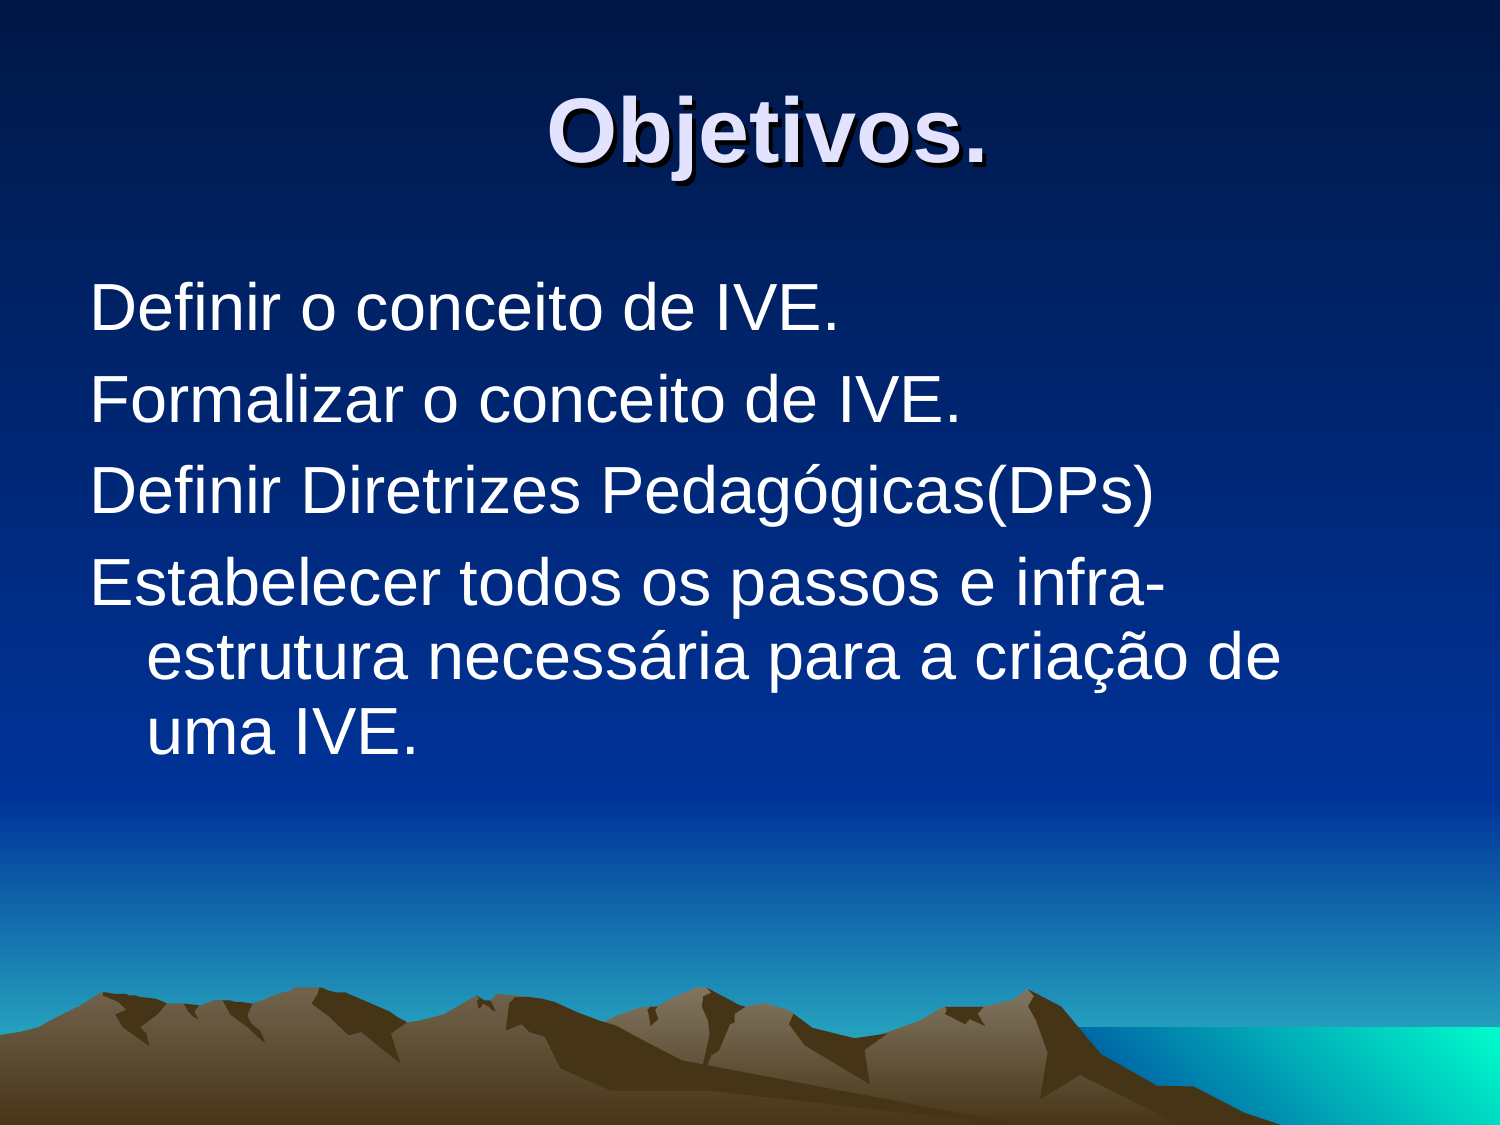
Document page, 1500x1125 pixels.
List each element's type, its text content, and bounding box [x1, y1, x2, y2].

title Objetivos. [75, 37, 1426, 225]
list Definir o conceito de IVE. Formalizar o conceito de IVE. Definir Diretrizes Pedagógicas(DPs) Estabelecer todos os passos e infra-estrutura necessária para a criação de uma IVE. [75, 262, 1426, 1001]
